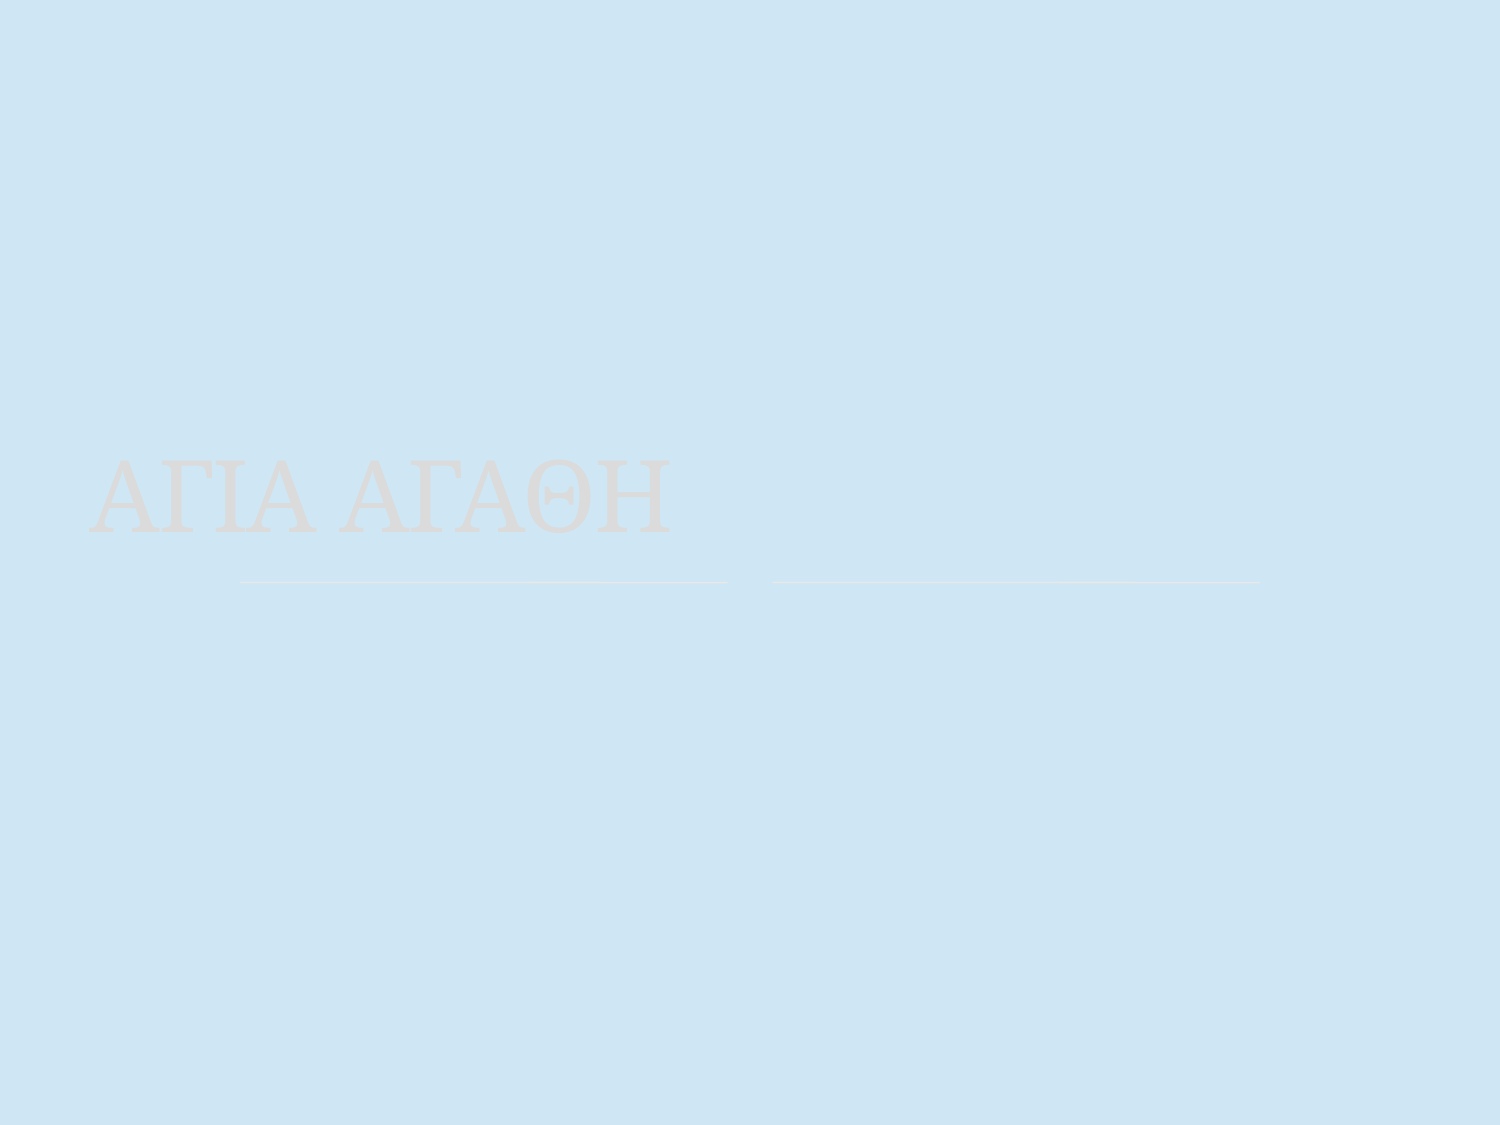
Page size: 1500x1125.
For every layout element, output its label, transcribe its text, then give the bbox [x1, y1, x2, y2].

title ΑΓΙΑ ΑΓΑΘΗ [75, 235, 1438, 561]
